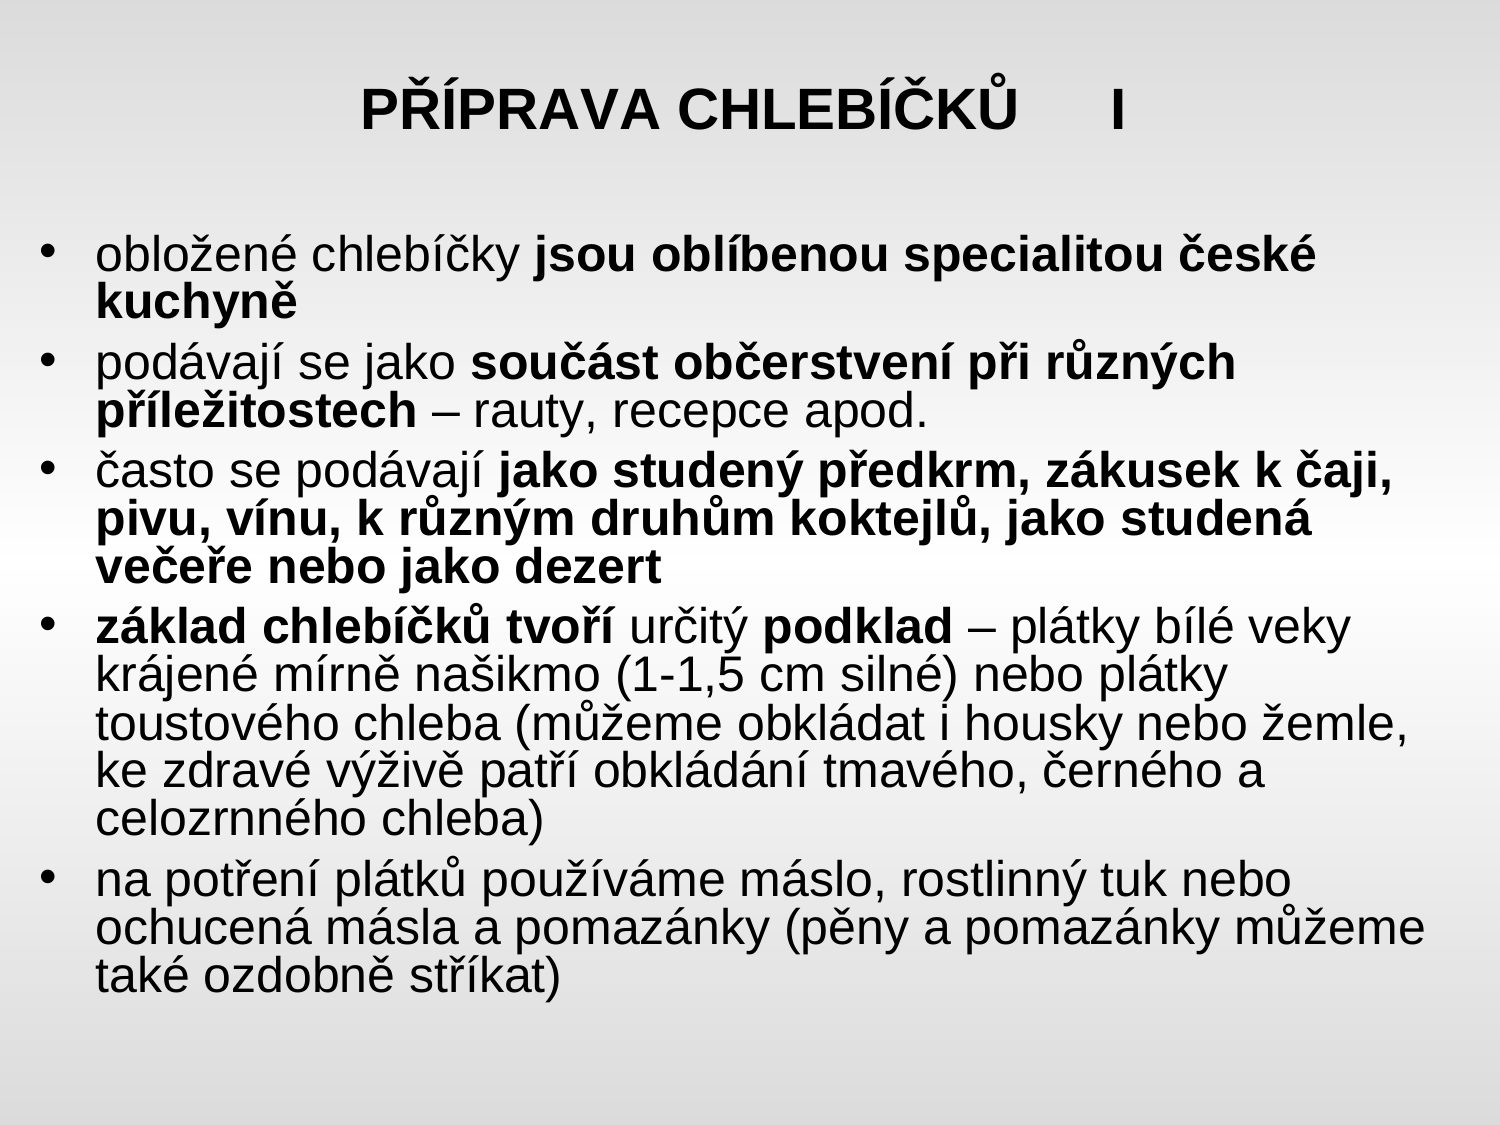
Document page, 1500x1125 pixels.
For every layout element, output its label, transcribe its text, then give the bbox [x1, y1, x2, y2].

list obložené chlebíčky jsou oblíbenou specialitou české kuchyně podávají se jako součást občerstvení při různých příležitostech – rauty, recepce apod. často se podávají jako studený předkrm, zákusek k čaji, pivu, vínu, k různým druhům koktejlů, jako studená večeře nebo jako dezert základ chlebíčků tvoří určitý podklad – plátky bílé veky krájené mírně našikmo (1-1,5 cm silné) nebo plátky toustového chleba (můžeme obkládat i housky nebo žemle, ke zdravé výživě patří obkládání tmavého, černého a celozrnného chleba) na potření plátků používáme máslo, rostlinný tuk nebo ochucená másla a pomazánky (pěny a pomazánky můžeme také ozdobně stříkat) [24, 224, 1450, 1026]
title PŘÍPRAVA CHLEBÍČKŮ I [62, 49, 1426, 163]
